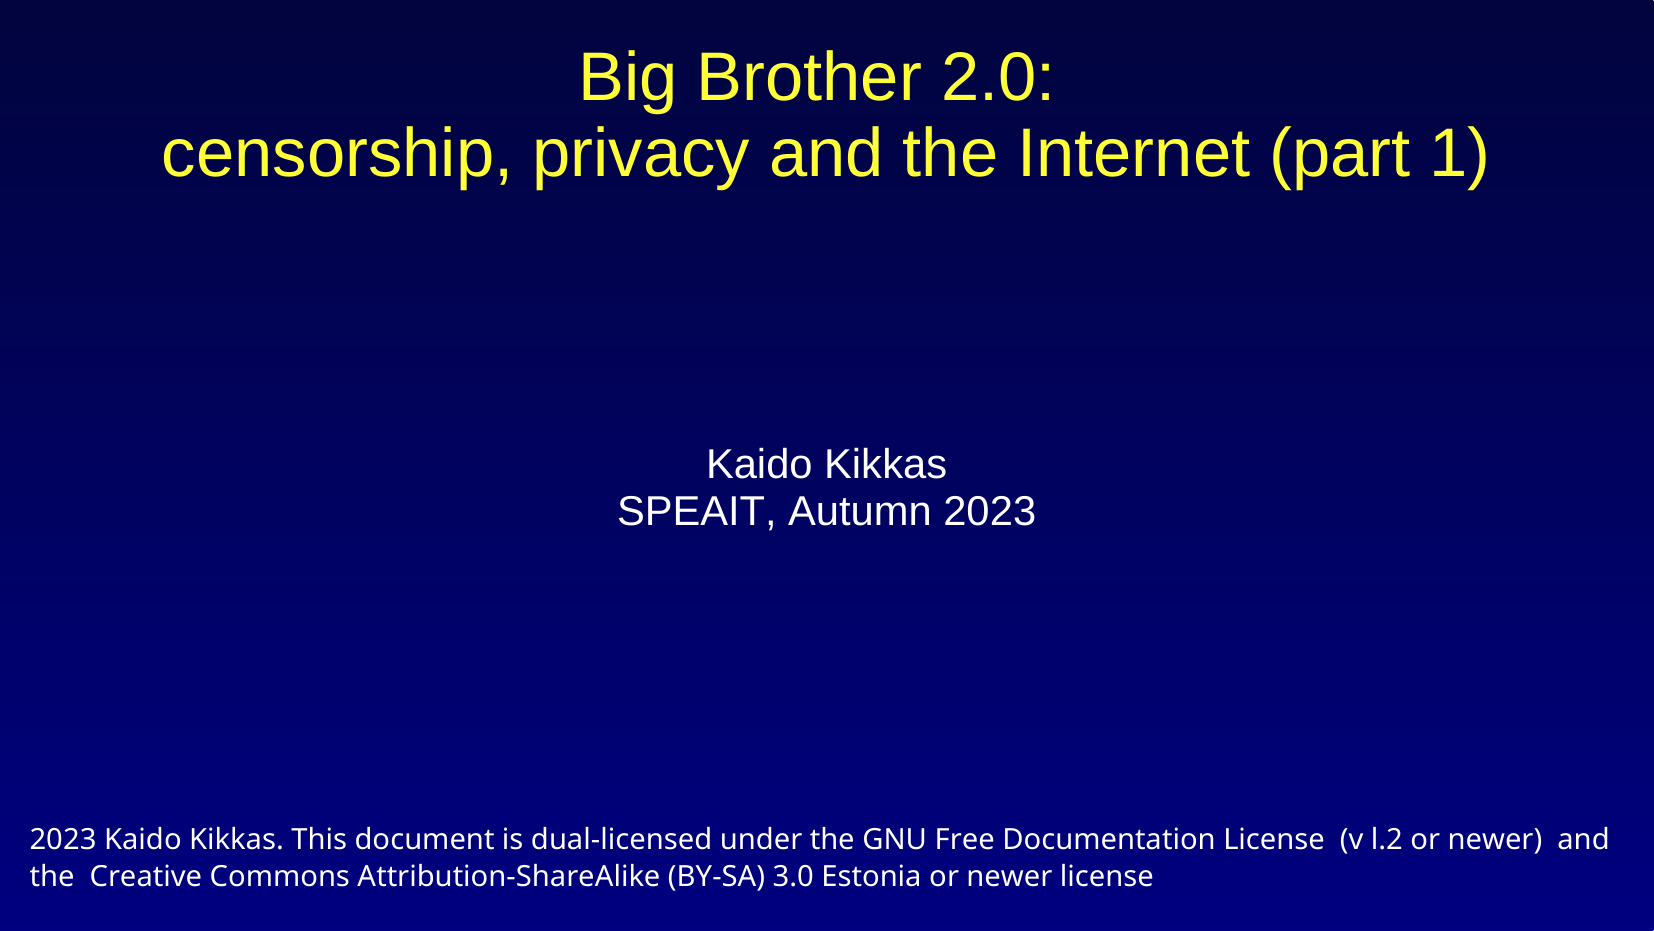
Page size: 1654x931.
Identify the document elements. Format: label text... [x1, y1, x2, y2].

subtitle Kaido Kikkas SPEAIT, Autumn 2023 [82, 217, 1571, 758]
title Big Brother 2.0: censorship, privacy and the Internet (part 1) [82, 37, 1571, 193]
text_box 2023 Kaido Kikkas. This document is dual-licensed under the GNU Free Documentation License (v l.2 or newer) and the Creative Commons Attribution-ShareAlike (BY-SA) 3.0 Estonia or newer license [29, 819, 1631, 895]
